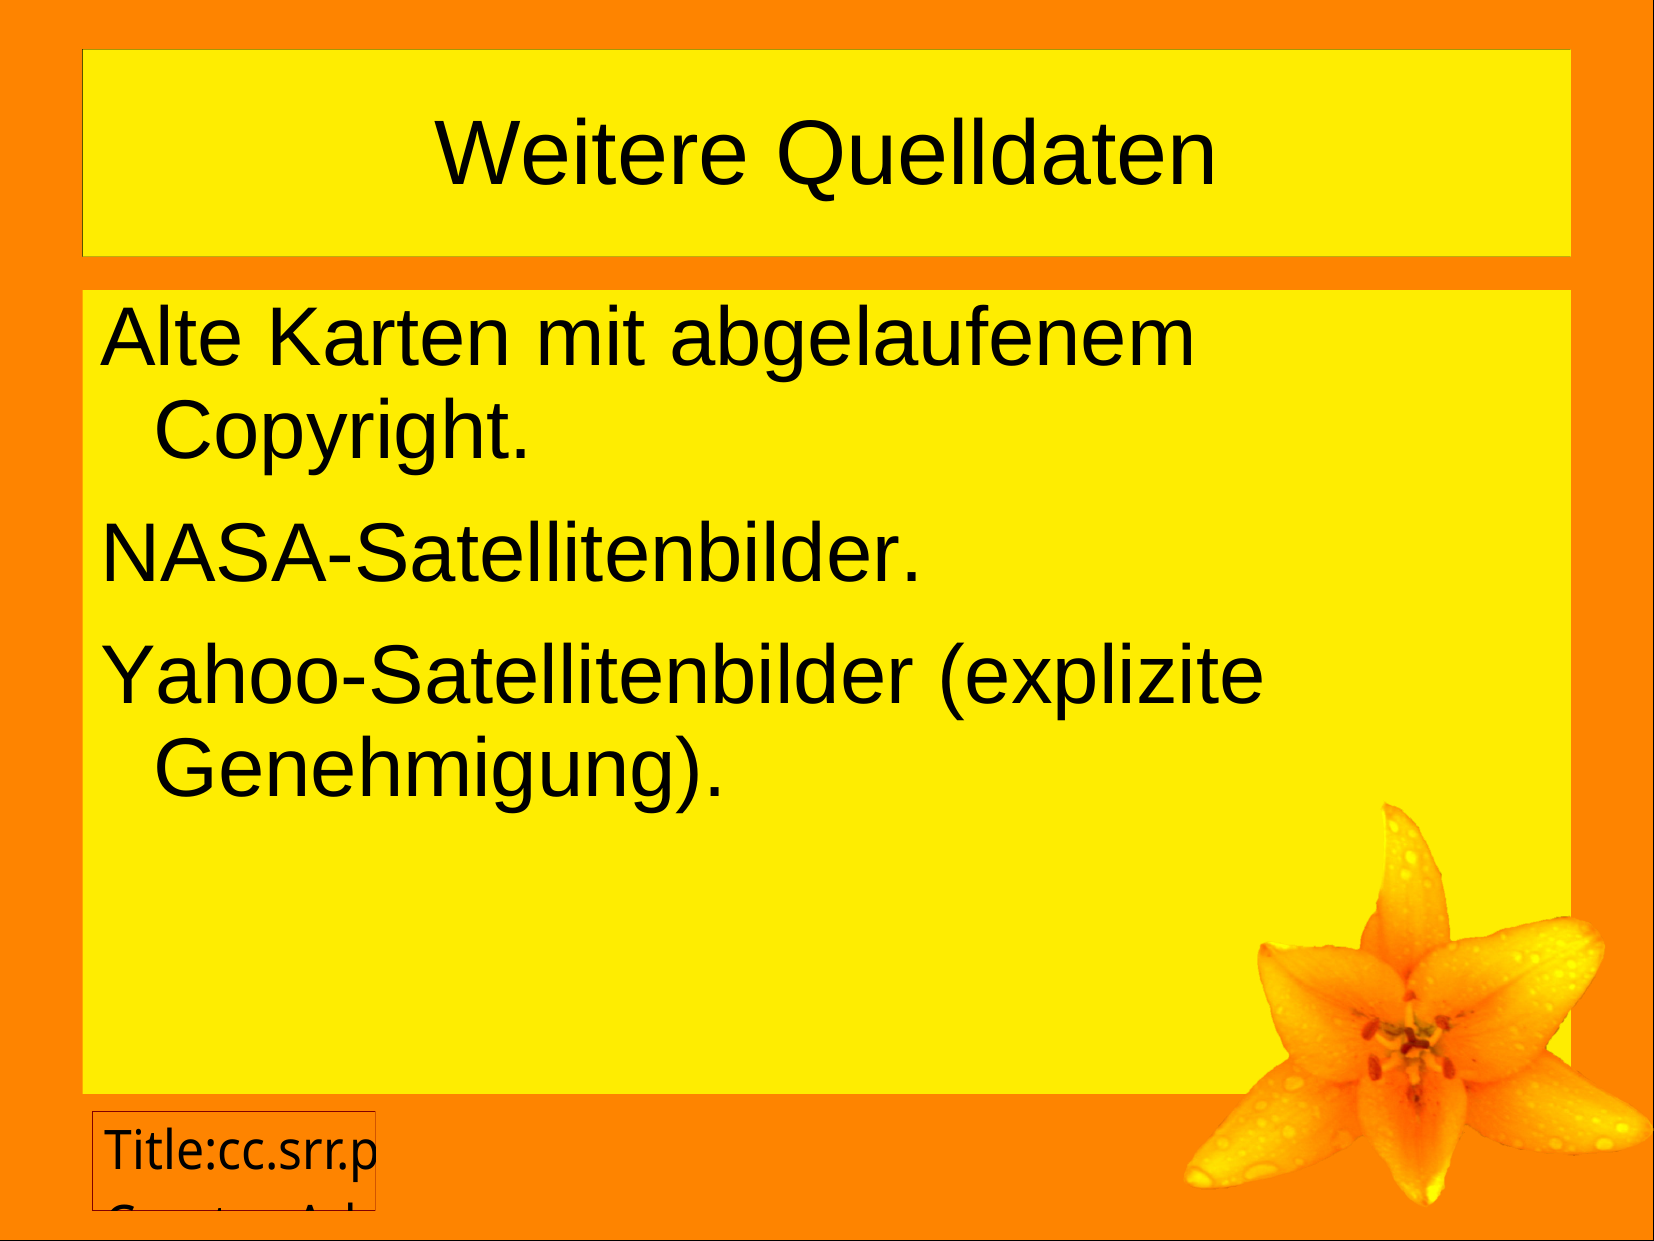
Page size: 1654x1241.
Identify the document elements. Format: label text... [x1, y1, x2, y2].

title Weitere Quelldaten [82, 49, 1571, 257]
picture [1181, 767, 1654, 1241]
list Alte Karten mit abgelaufenem Copyright. NASA-Satellitenbilder. Yahoo-Satellitenbilder (explizite Genehmigung). [82, 290, 1571, 1094]
picture [88, 1108, 376, 1211]
text_box [0, 0, 1654, 1241]
